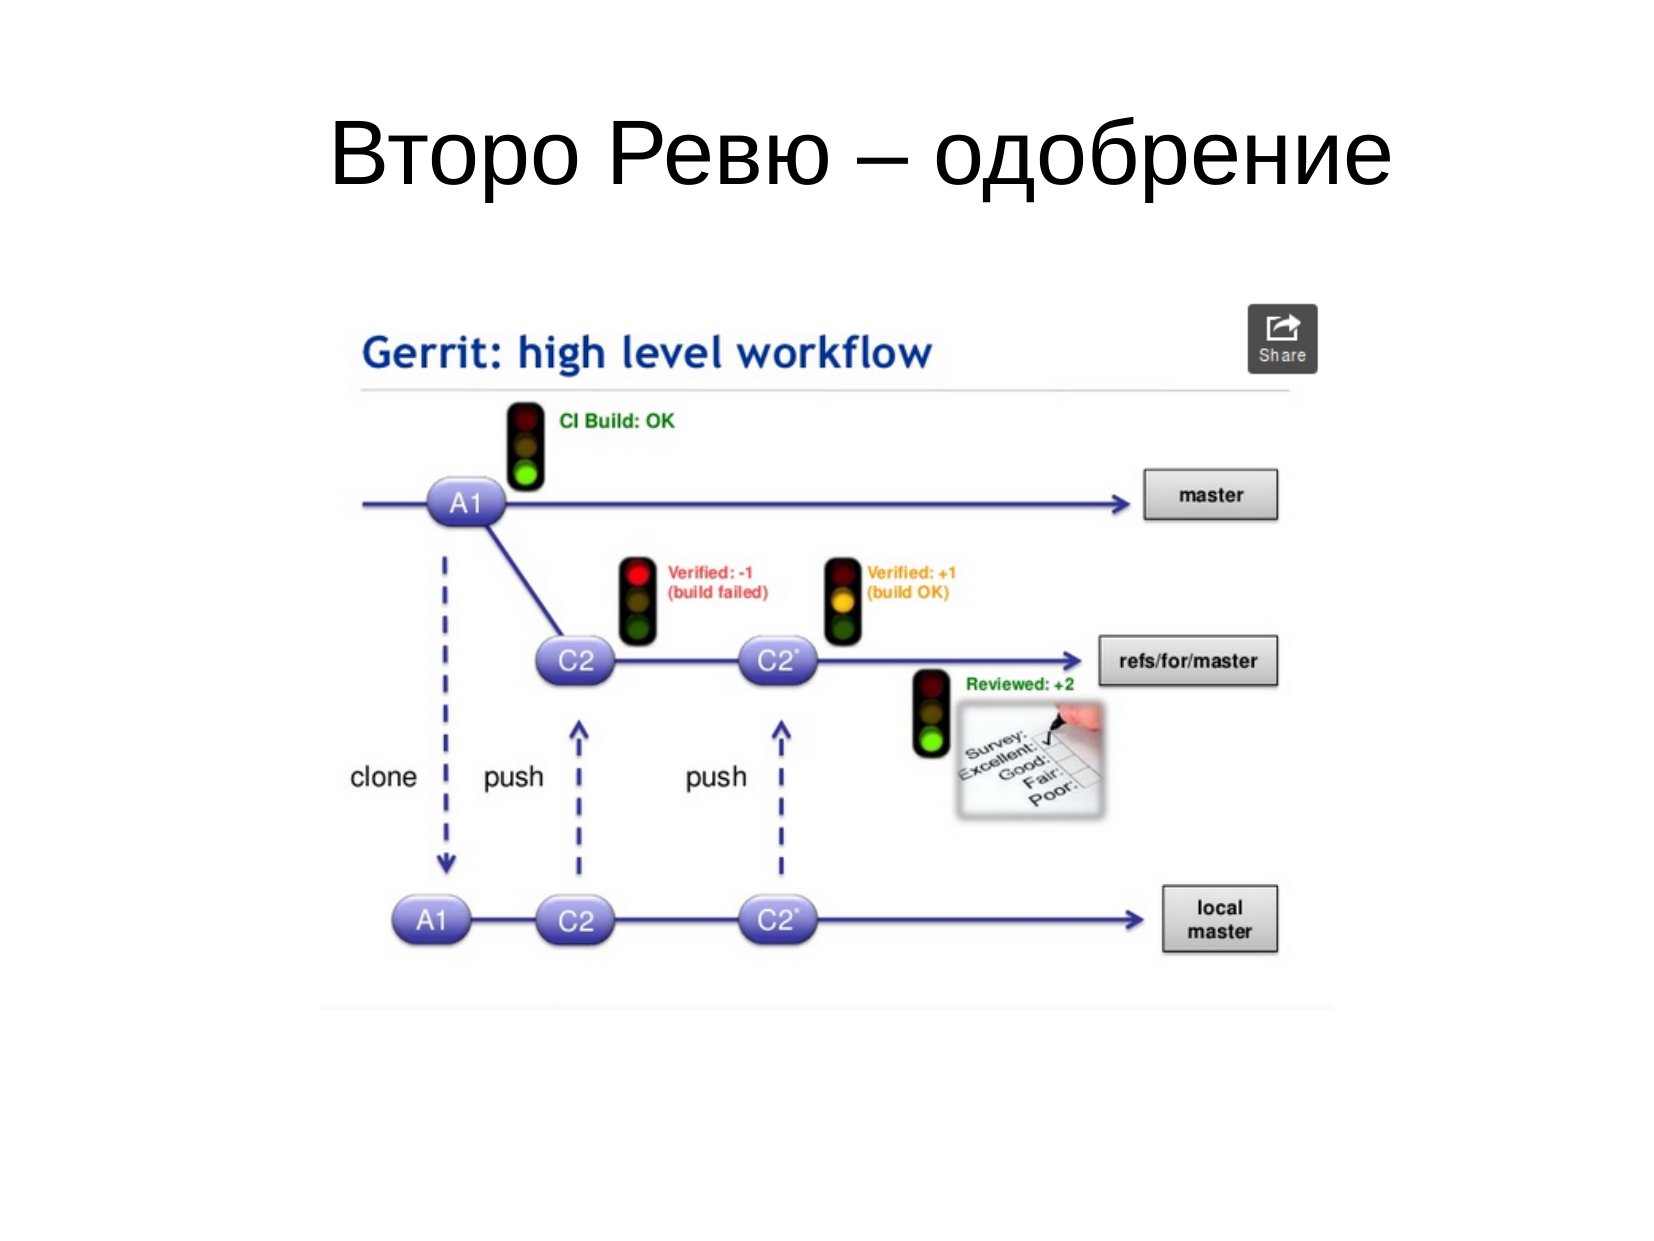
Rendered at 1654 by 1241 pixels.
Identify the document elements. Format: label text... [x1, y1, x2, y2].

picture [320, 290, 1334, 1010]
title Второ Ревю – одобрение [82, 49, 1571, 257]
